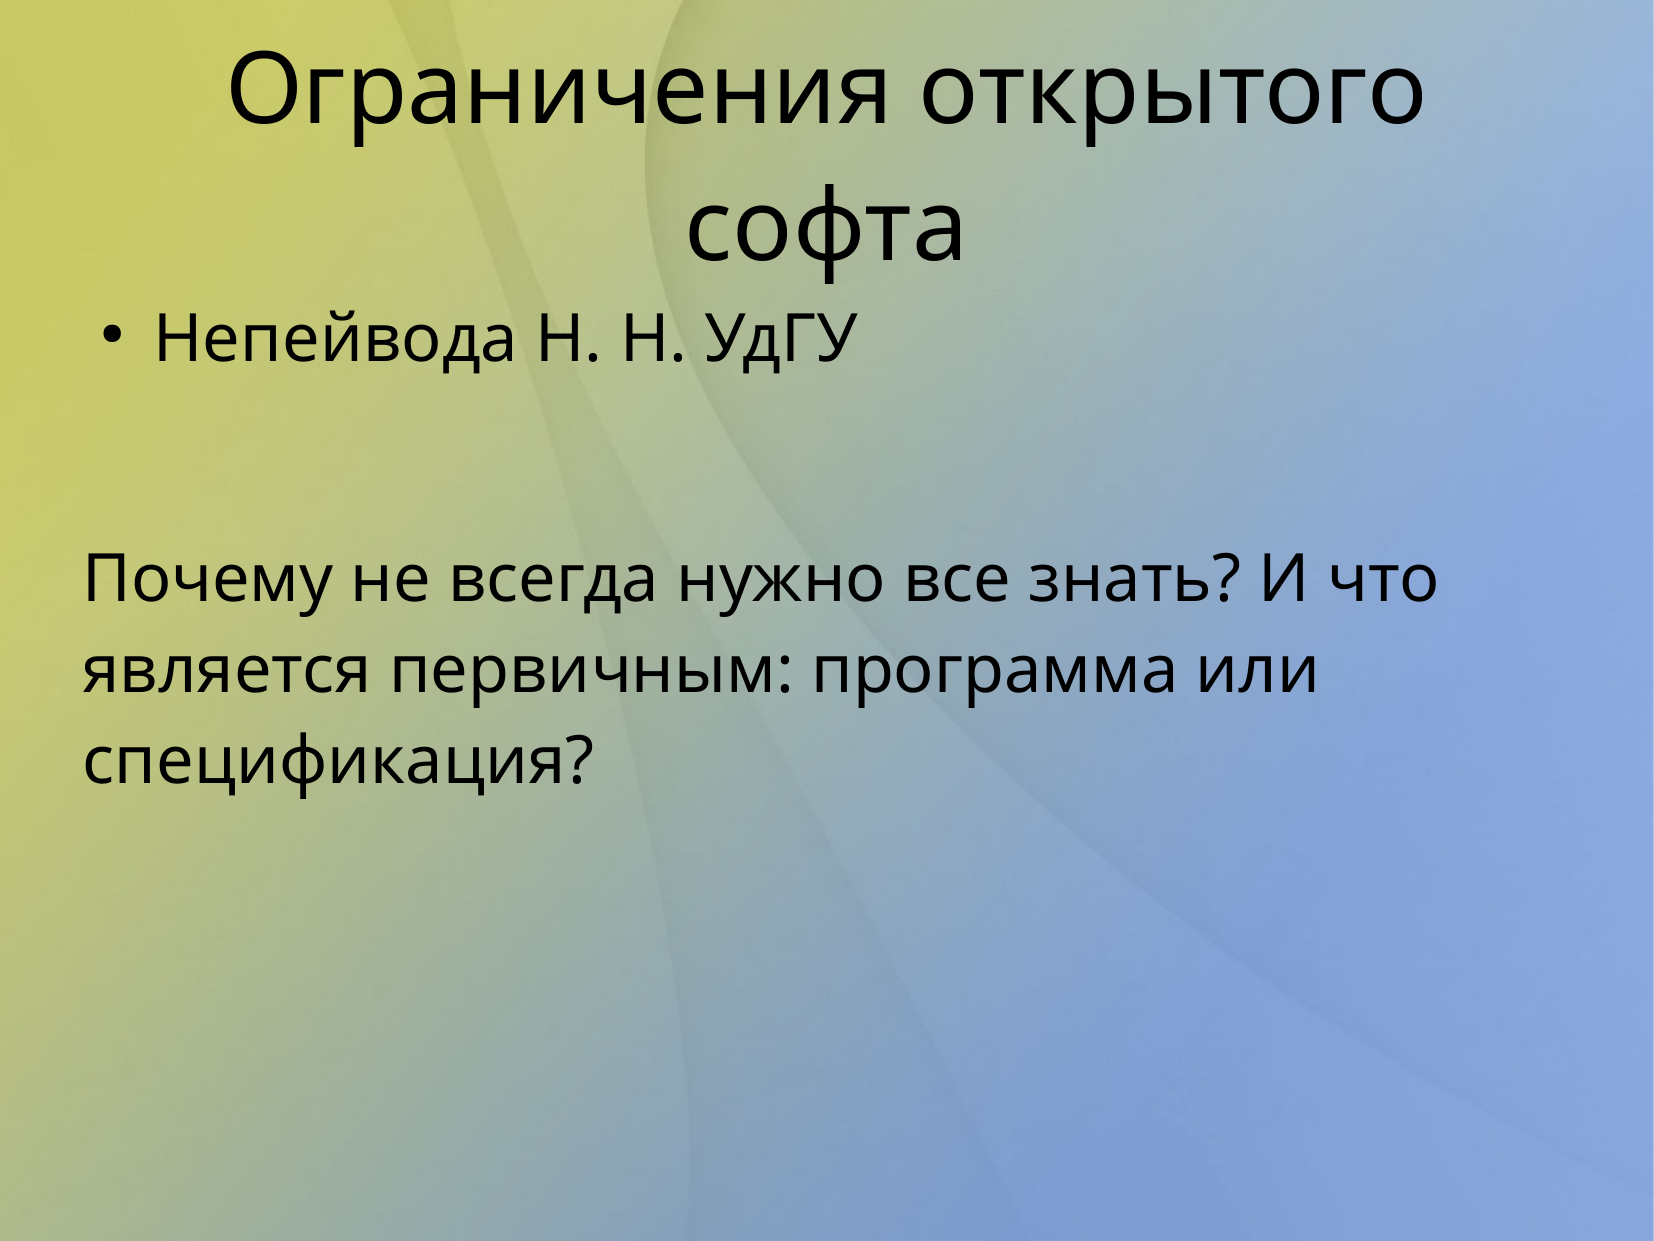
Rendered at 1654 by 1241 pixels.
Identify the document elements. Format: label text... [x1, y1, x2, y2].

list Непейвода Н. Н. УдГУ Почему не всегда нужно все знать? И что является первичным: программа или спецификация? [82, 290, 1571, 1109]
title Ограничения открытого софта [82, 31, 1571, 275]
picture [0, 0, 1654, 1241]
